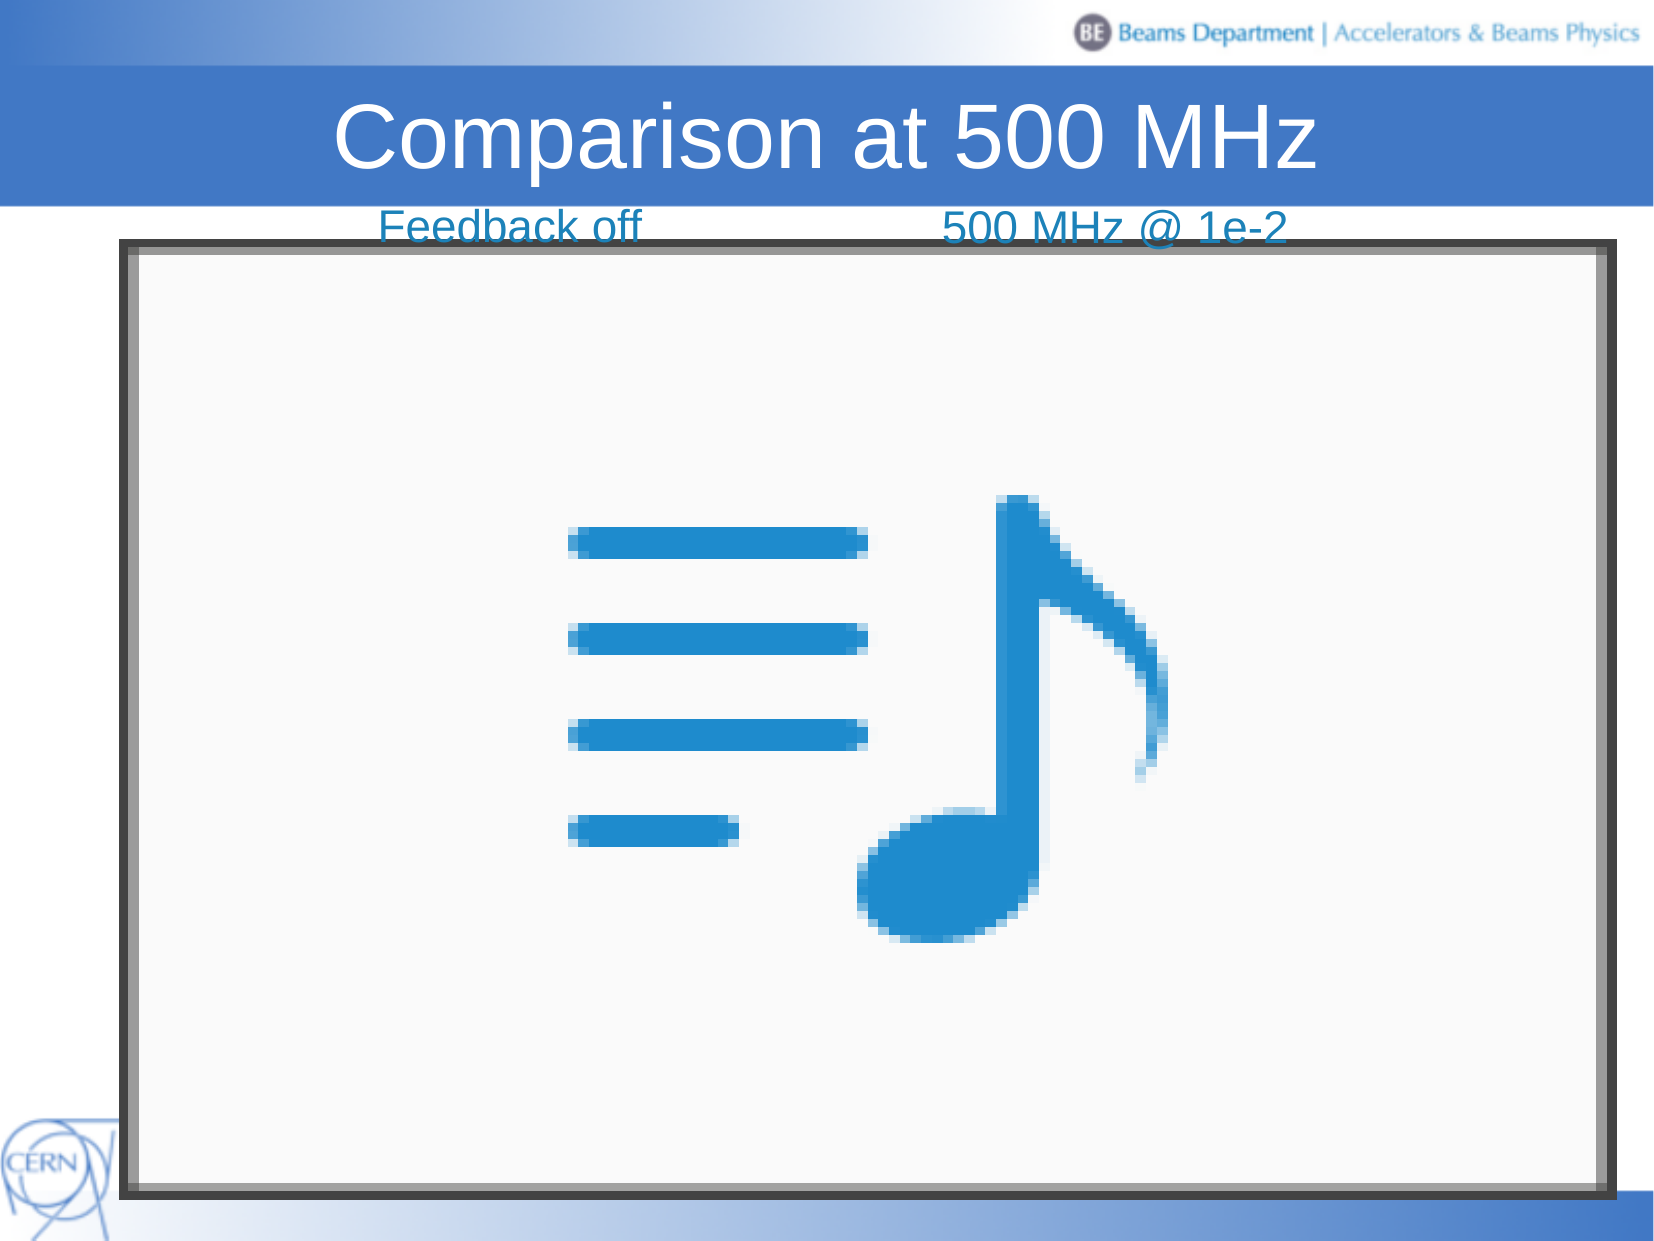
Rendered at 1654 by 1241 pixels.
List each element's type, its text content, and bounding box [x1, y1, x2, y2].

title Comparison at 500 MHz [82, 49, 1571, 226]
text_box Feedback off [362, 193, 658, 261]
text_box [118, 238, 1619, 1201]
picture [0, 0, 1654, 1241]
text_box 500 MHz @ 1e-2 [927, 195, 1304, 262]
